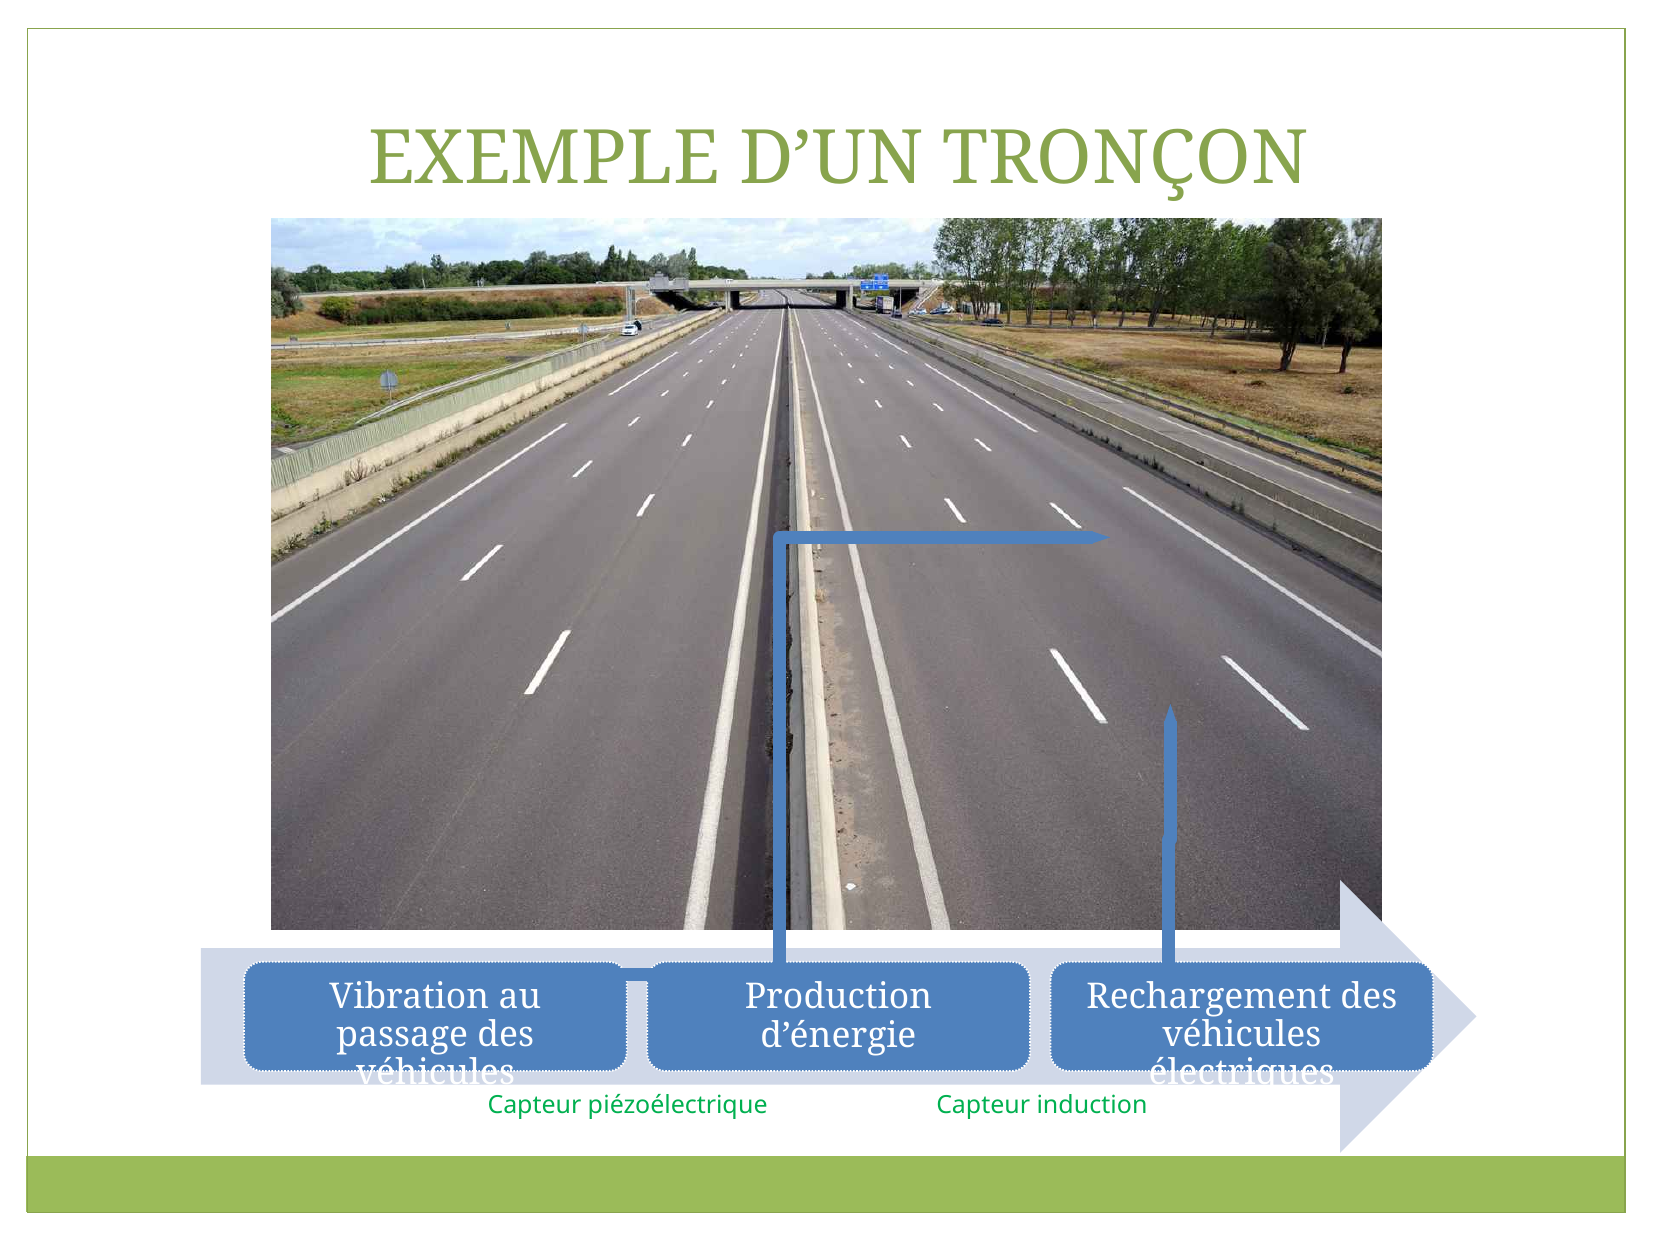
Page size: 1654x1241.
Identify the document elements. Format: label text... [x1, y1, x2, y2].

text_box [1304, 1072, 1330, 1080]
text_box [476, 1072, 482, 1080]
text_box [1222, 1072, 1231, 1080]
text_box [1326, 1070, 1423, 1153]
text_box [1175, 879, 1425, 964]
text_box Capteur induction [921, 1080, 1347, 1127]
text_box Vibration au passage des véhicules [243, 961, 627, 1072]
text_box [200, 948, 773, 1085]
text_box [1153, 1072, 1171, 1080]
text_box [507, 948, 1162, 1085]
text_box Capteur piézoélectrique [472, 1080, 898, 1127]
text_box Exemple d’un tronçon [94, 0, 1583, 208]
text_box [1296, 1072, 1302, 1080]
text_box [1273, 1072, 1281, 1080]
text_box [1252, 1072, 1258, 1080]
text_box [1235, 1072, 1248, 1080]
text_box Production d’énergie [647, 961, 1031, 1072]
text_box Production d’énergie [651, 961, 773, 968]
picture [271, 218, 1382, 930]
text_box Rechargement des véhicules électriques [1050, 961, 1434, 1072]
text_box [484, 1072, 511, 1080]
text_box [1431, 970, 1477, 1061]
text_box [1284, 1072, 1292, 1080]
text_box [453, 1072, 461, 1082]
text_box [1202, 1072, 1218, 1080]
text_box [1260, 1072, 1270, 1080]
text_box [1183, 1072, 1200, 1080]
text_box [363, 1072, 369, 1081]
text_box [1174, 1072, 1181, 1080]
